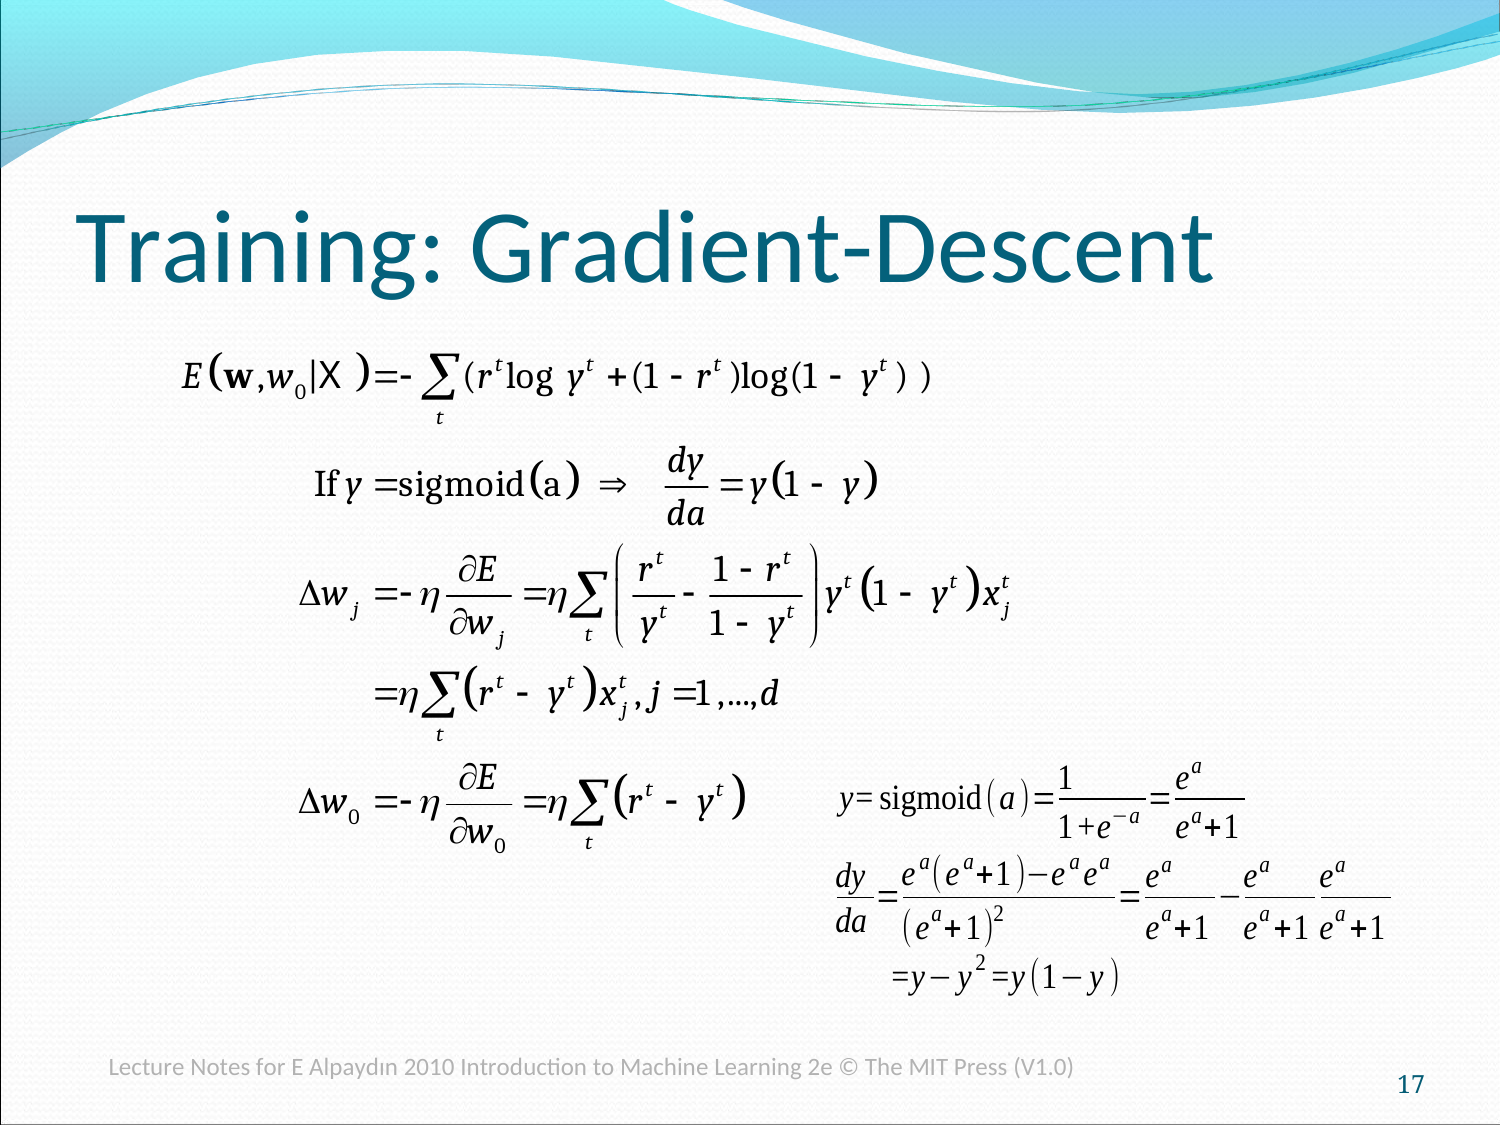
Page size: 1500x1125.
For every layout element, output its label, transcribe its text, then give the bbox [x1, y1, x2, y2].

picture [0, 0, 1500, 1125]
text_box Training: Gradient-Descent [75, 45, 1426, 303]
text_box <number> [1299, 1042, 1426, 1103]
chart [176, 345, 1406, 998]
text_box Lecture Notes for E Alpaydın 2010 Introduction to Machine Learning 2e © The MIT Press (V1.0) [93, 1042, 1254, 1103]
